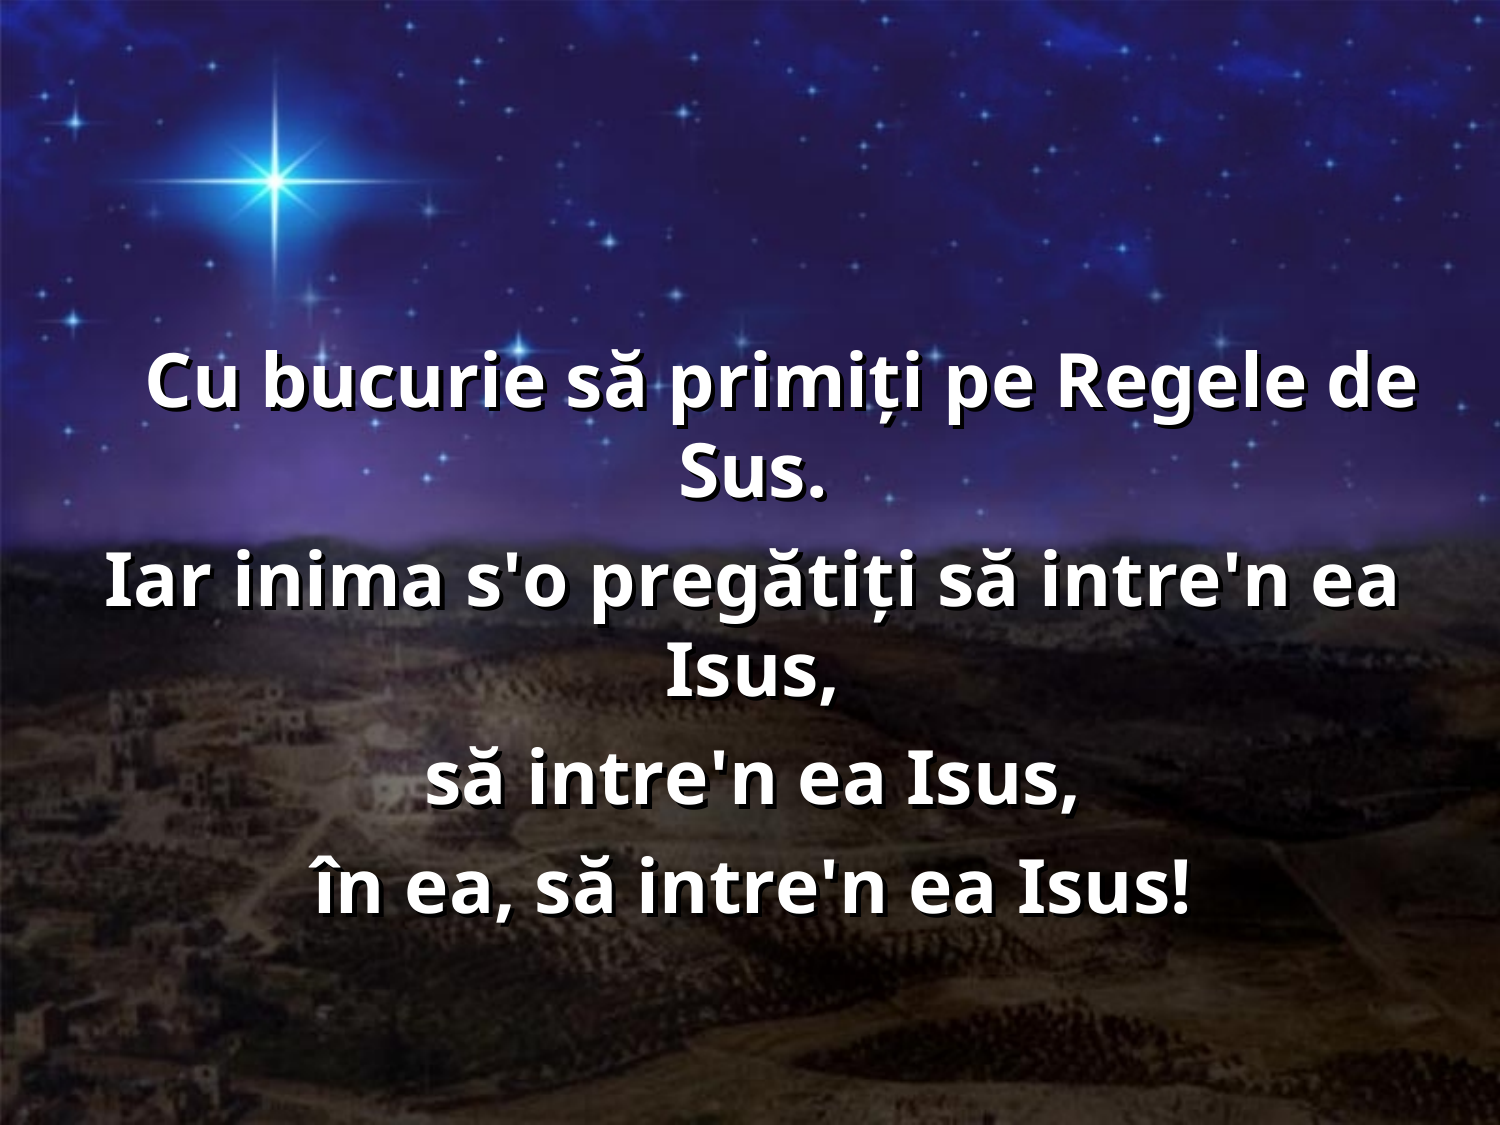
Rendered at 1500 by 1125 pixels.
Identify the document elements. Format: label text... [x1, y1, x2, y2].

picture [0, 0, 1500, 1125]
text_box Cu bucurie să primiţi pe Regele de Sus. Iar inima s'o pregătiţi să intre'n ea Isus, să intre'n ea Isus, în ea, să intre'n ea Isus! [59, 324, 1447, 869]
